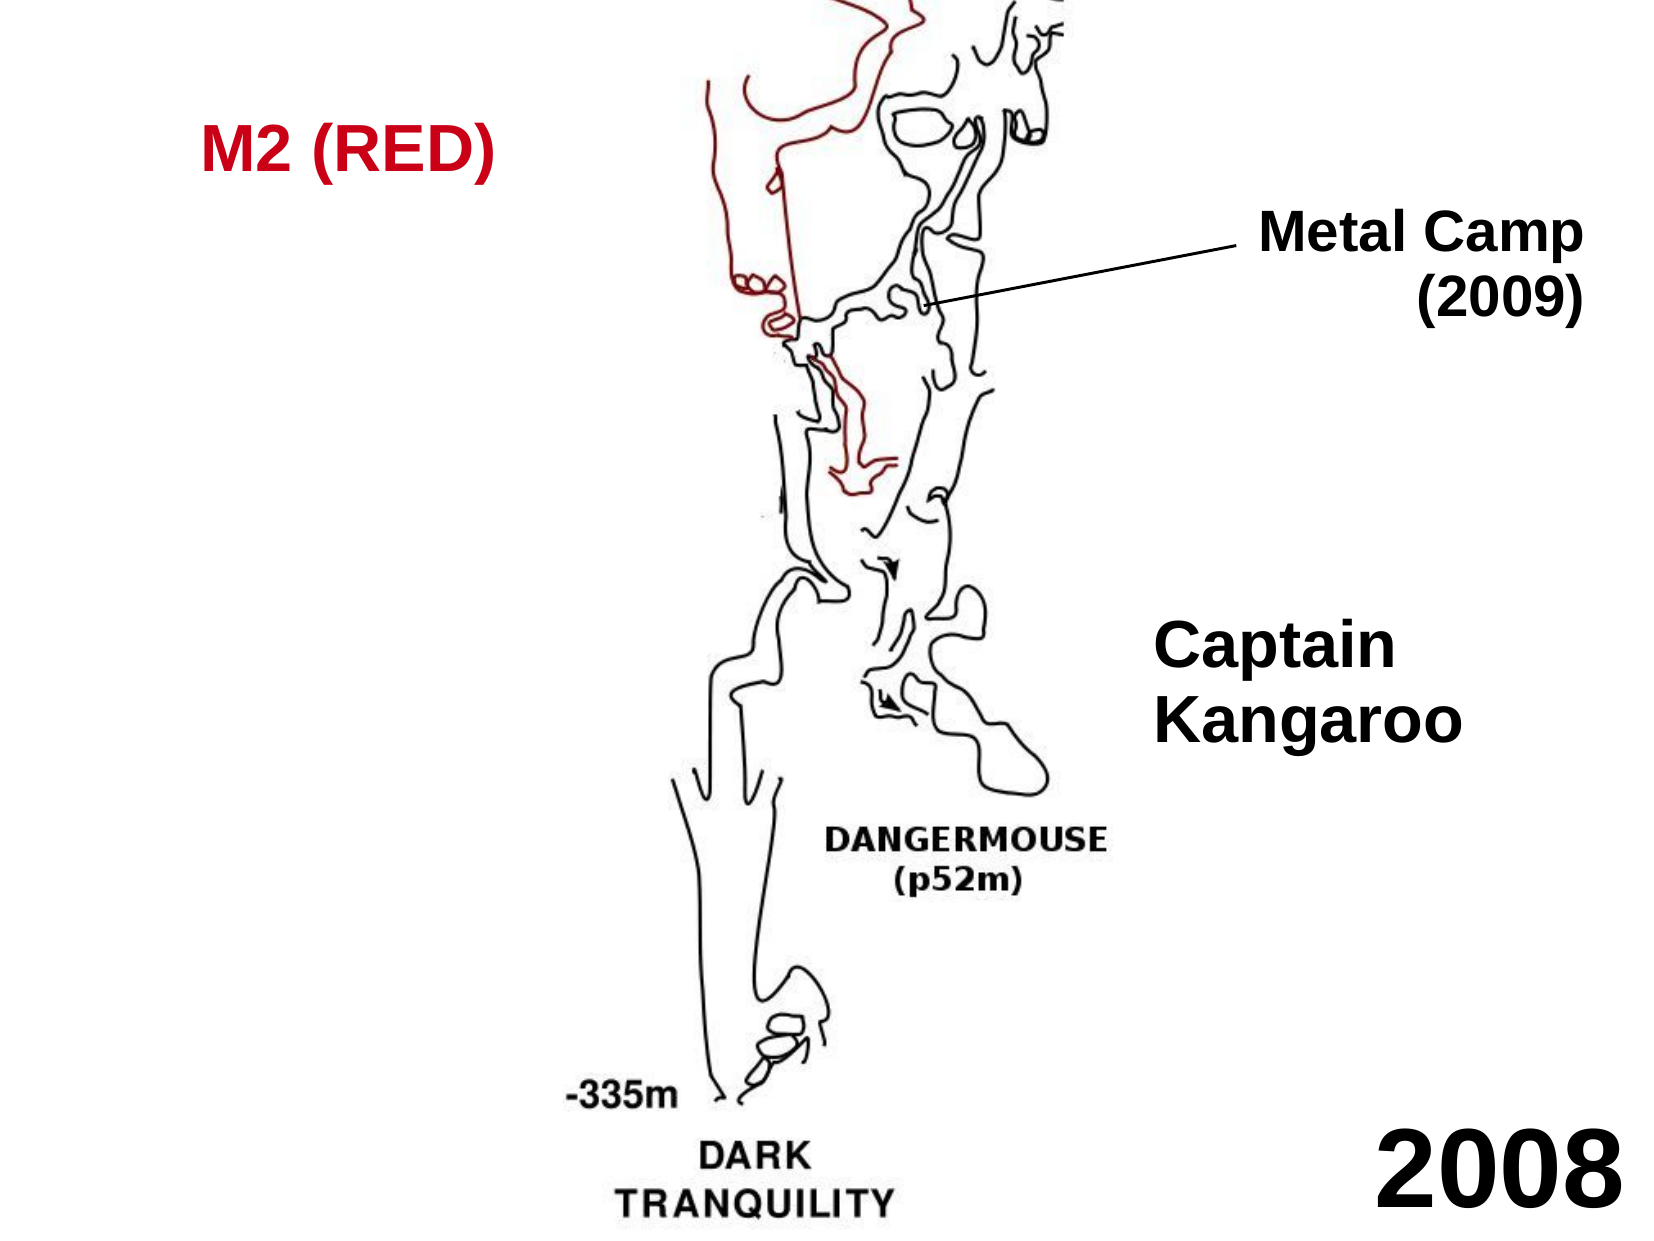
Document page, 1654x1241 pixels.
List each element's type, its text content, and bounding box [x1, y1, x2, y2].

picture [550, 0, 1123, 1241]
text_box Captain Kangaroo [1138, 600, 1518, 765]
text_box Metal Camp (2009) [1220, 192, 1601, 353]
text_box M2 (RED) [185, 104, 565, 265]
text_box 2008 [1359, 1099, 1654, 1241]
